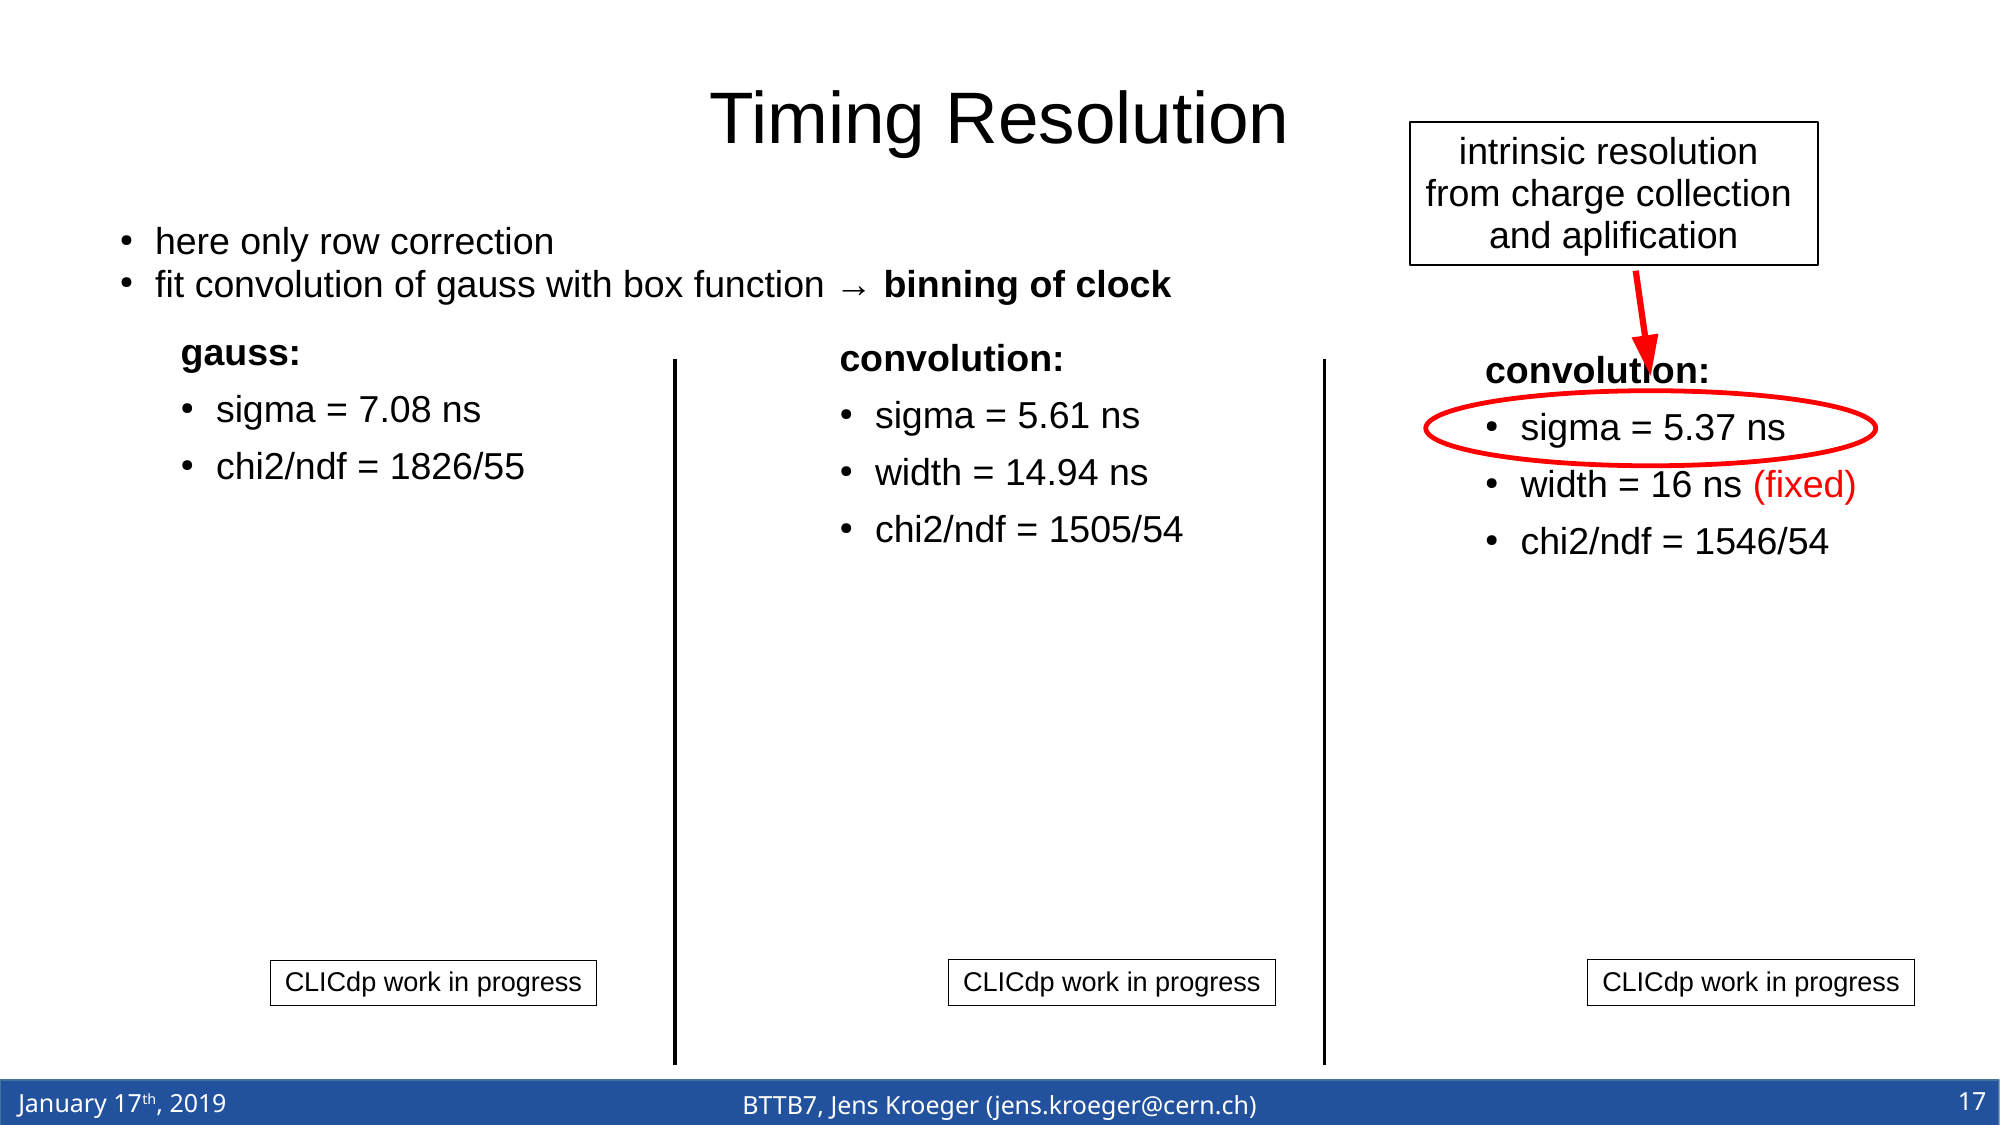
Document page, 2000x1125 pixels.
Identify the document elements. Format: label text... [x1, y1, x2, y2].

text_box convolution: sigma = 5.37 ns width = 16 ns (fixed) chi2/ndf = 1546/54 [1470, 342, 1950, 571]
text_box BTTB7, Jens Kroeger (jens.kroeger@cern.ch) [546, 1074, 1454, 1125]
text_box gauss: sigma = 7.08 ns chi2/ndf = 1826/55 [165, 324, 540, 496]
picture [3, 588, 1987, 1070]
text_box intrinsic resolution from charge collection and aplification [1409, 122, 1818, 265]
text_box CLICdp work in progress [1587, 959, 1915, 1006]
title Timing Resolution [437, 53, 1563, 177]
text_box here only row correction fit convolution of gauss with box function → binning of clock [104, 213, 1350, 313]
text_box convolution: sigma = 5.61 ns width = 14.94 ns chi2/ndf = 1505/54 [824, 330, 1199, 559]
text_box convolution: sigma = 5.37 ns width = 16 ns (fixed) chi2/ndf = 1546/54 [1470, 394, 1873, 463]
text_box CLICdp work in progress [270, 960, 597, 1006]
text_box CLICdp work in progress [948, 959, 1276, 1006]
